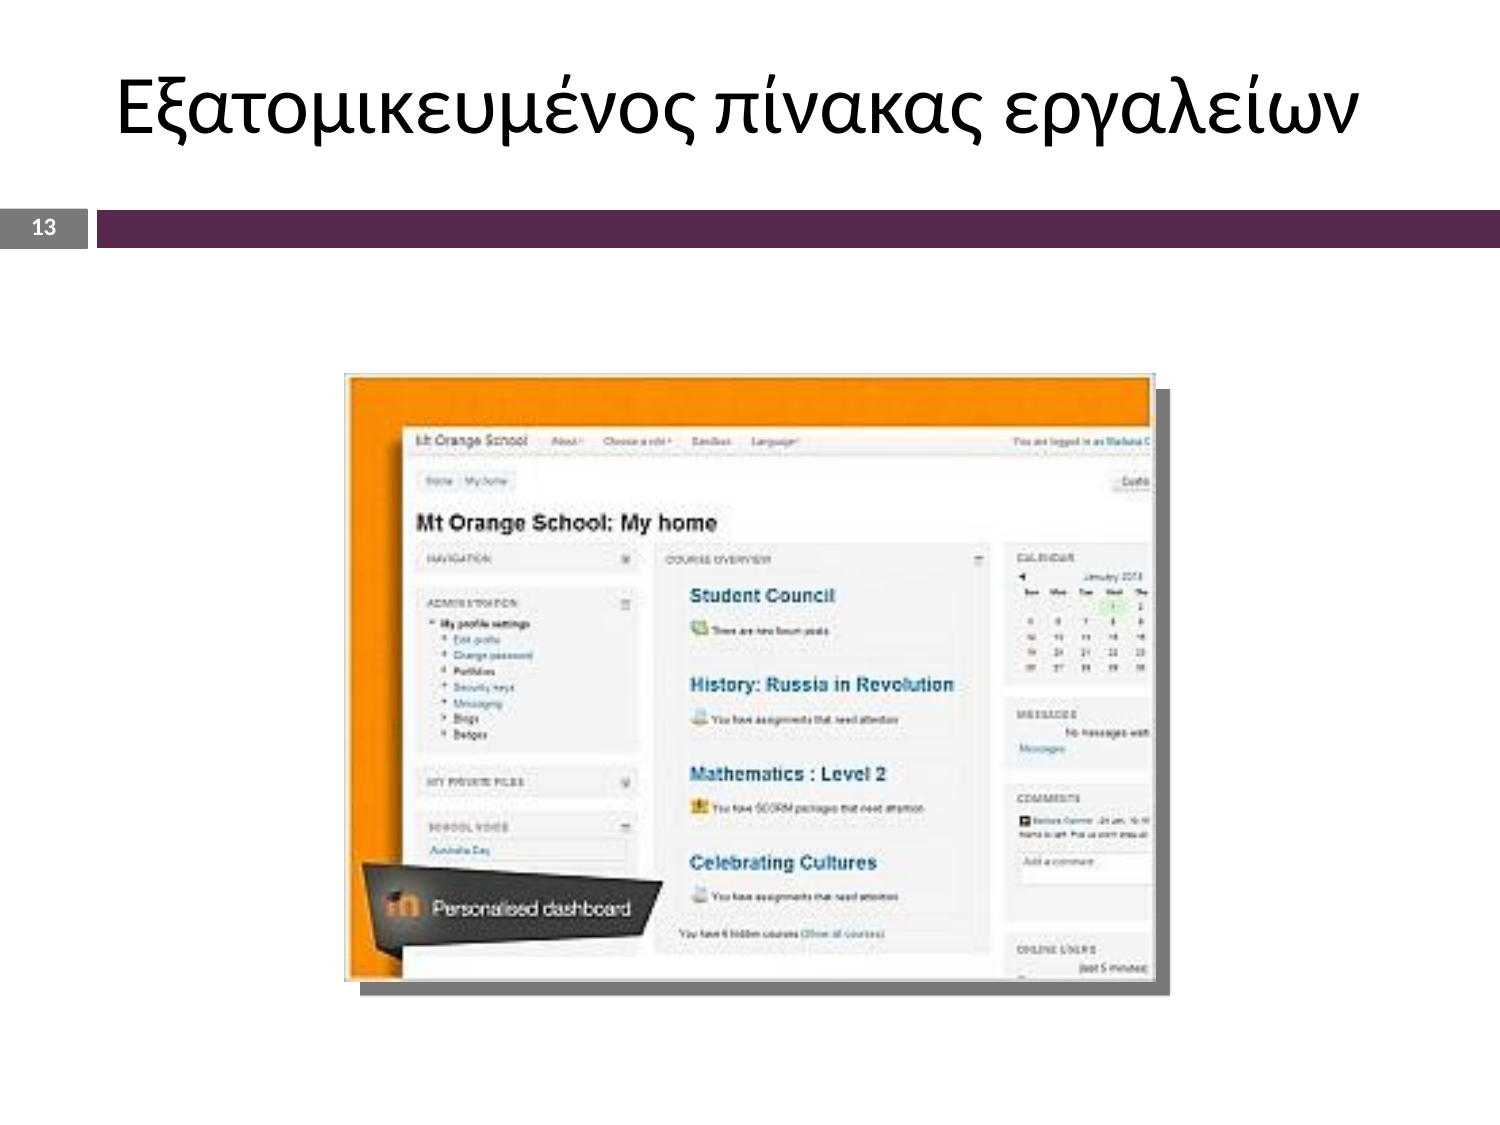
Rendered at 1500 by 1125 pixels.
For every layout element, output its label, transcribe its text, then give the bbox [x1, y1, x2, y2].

title Εξατομικευμένος πίνακας εργαλείων [100, 19, 1438, 182]
text_box 13 [0, 208, 88, 249]
picture [344, 373, 1156, 983]
